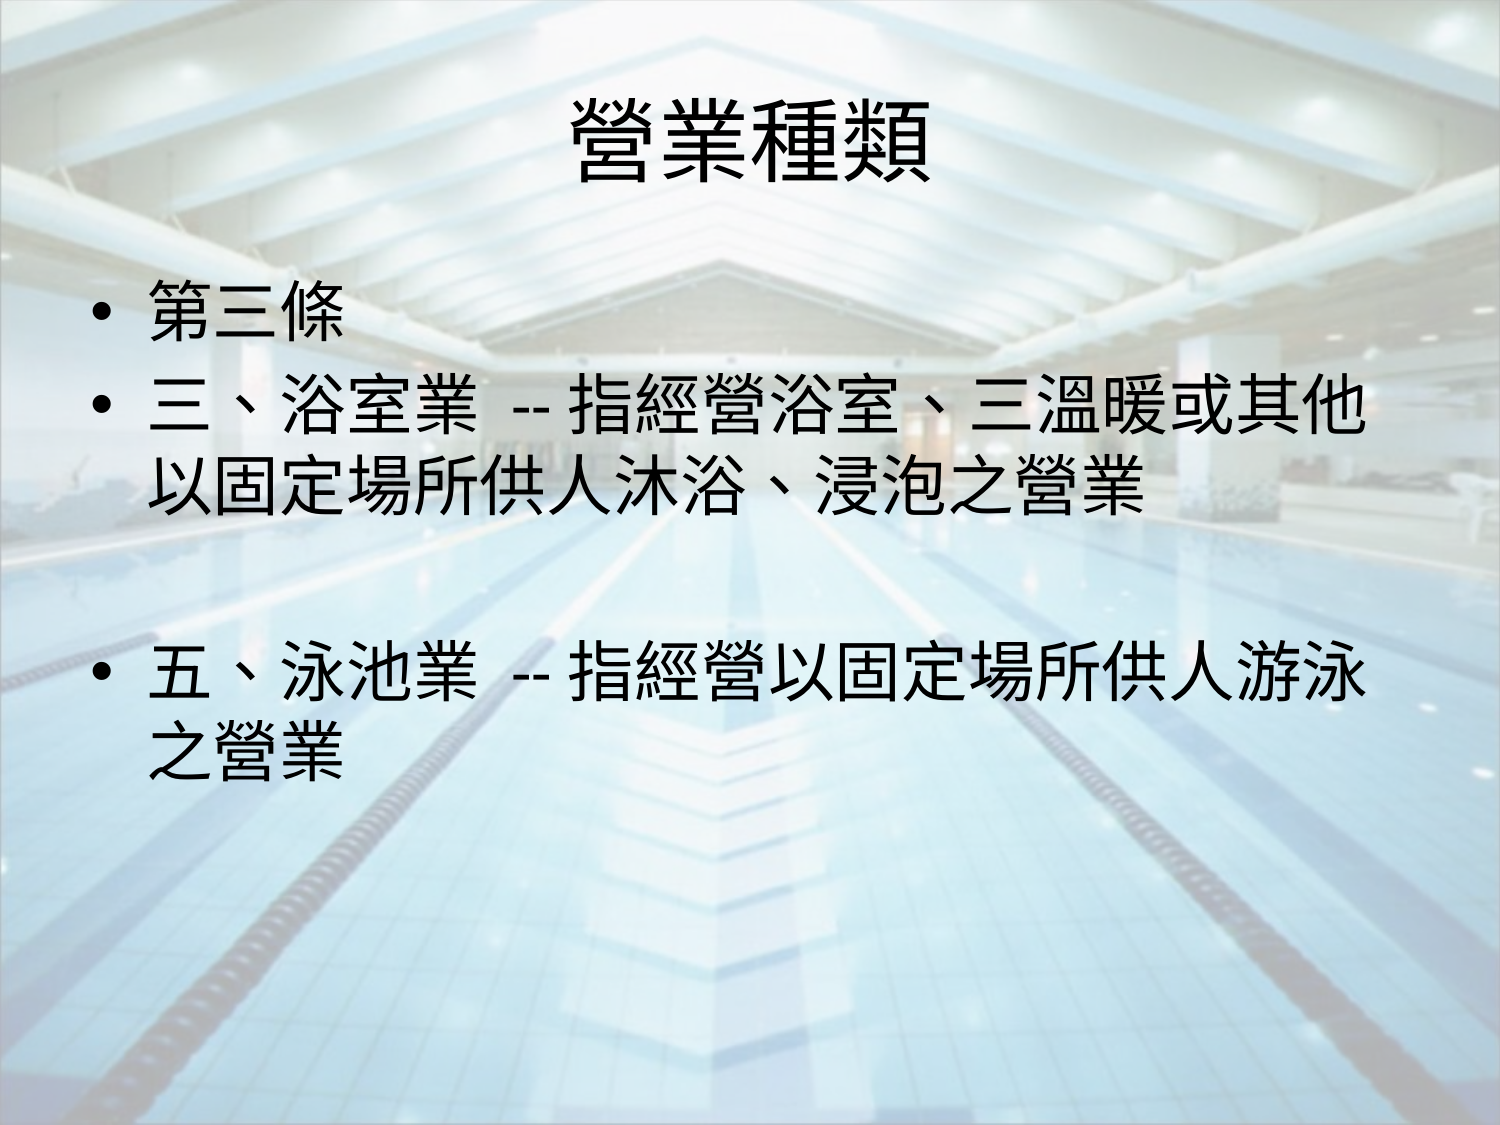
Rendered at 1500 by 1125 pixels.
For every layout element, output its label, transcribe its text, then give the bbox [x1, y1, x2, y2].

title 營業種類 [75, 45, 1425, 233]
list 第三條 三、浴室業 --指經營浴室、三溫暖或其他以固定場所供人沐浴、浸泡之營業 五、泳池業 --指經營以固定場所供人游泳之營業 [75, 262, 1425, 1005]
